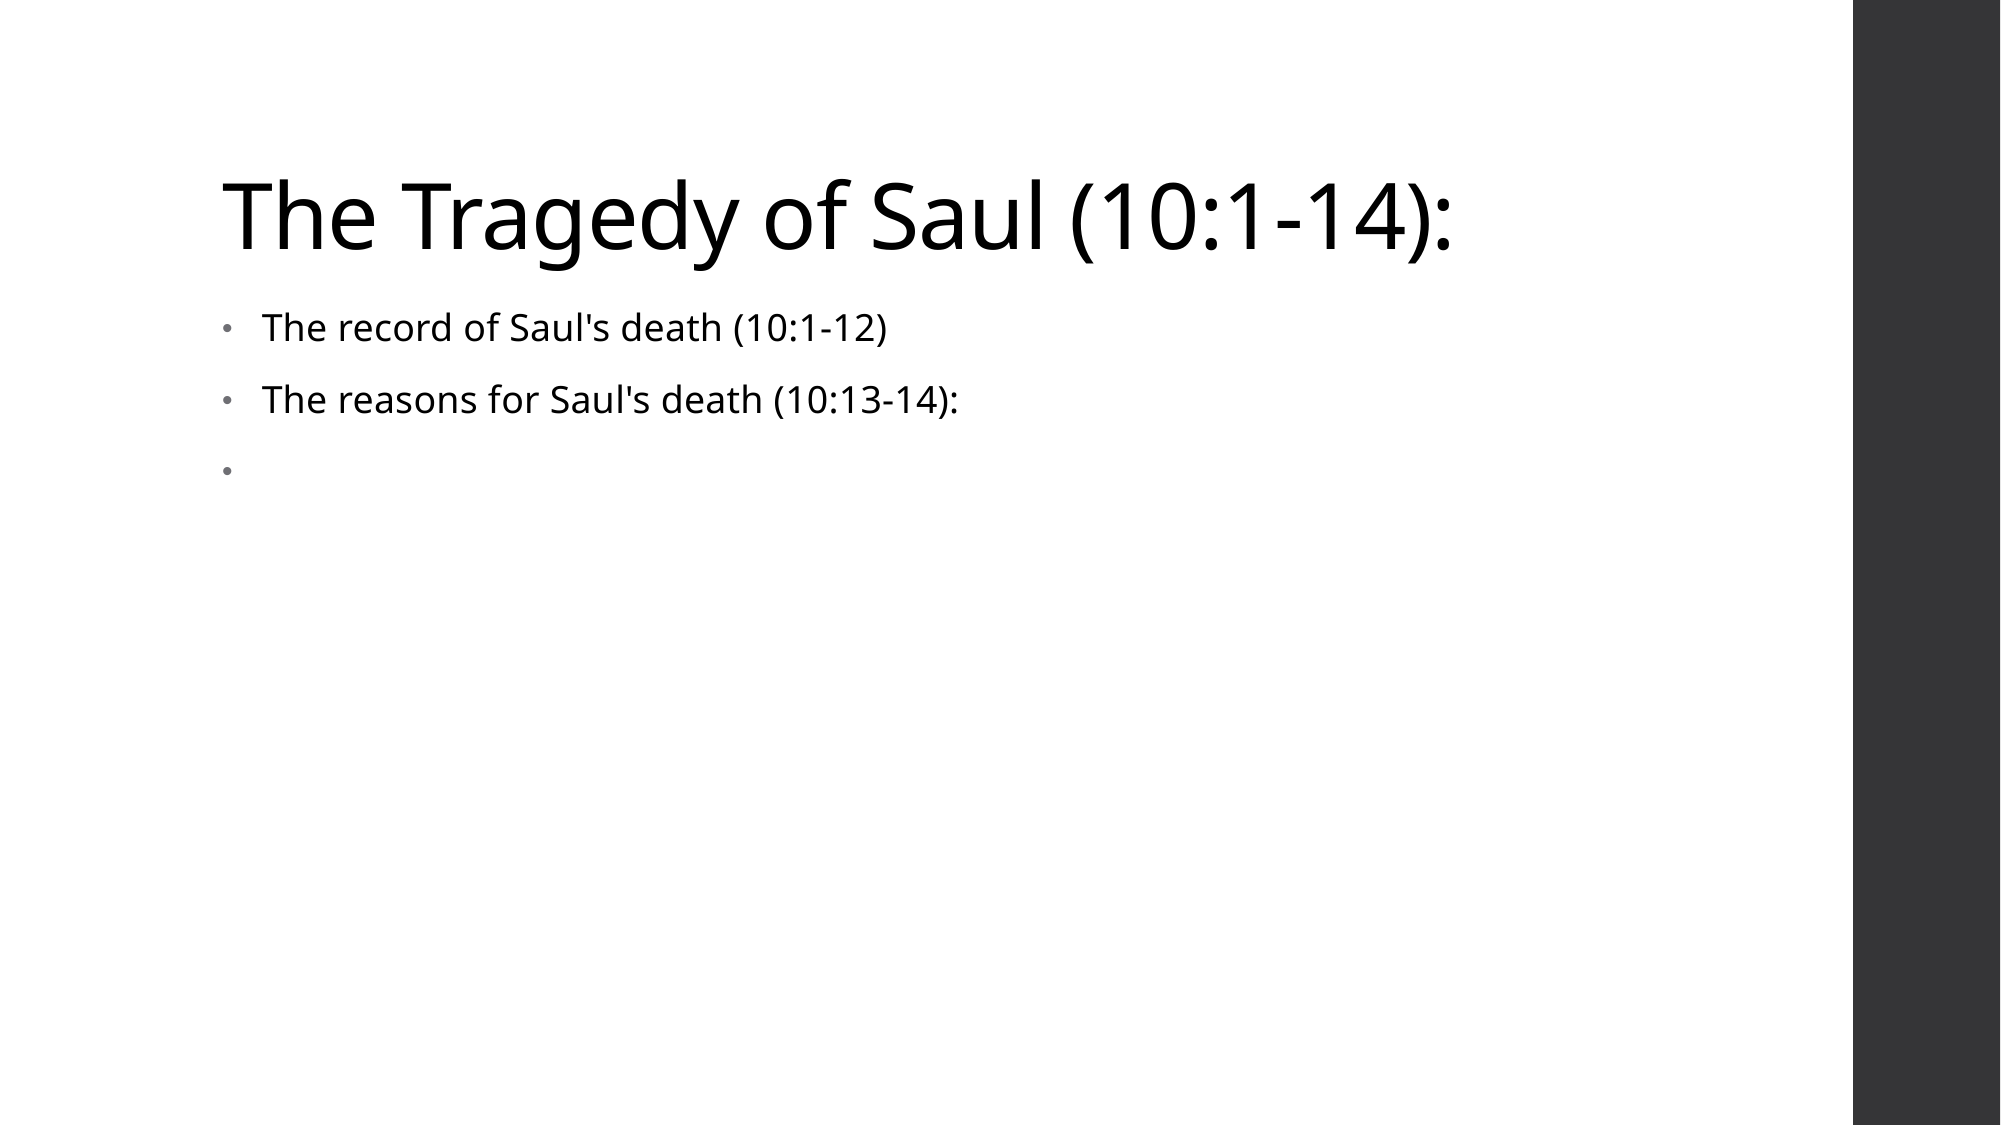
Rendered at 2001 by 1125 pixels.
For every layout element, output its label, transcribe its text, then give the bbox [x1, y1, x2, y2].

list The record of Saul's death (10:1-12) The reasons for Saul's death (10:13-14): [206, 299, 1617, 1014]
title The Tragedy of Saul (10:1-14): [206, 60, 1797, 278]
